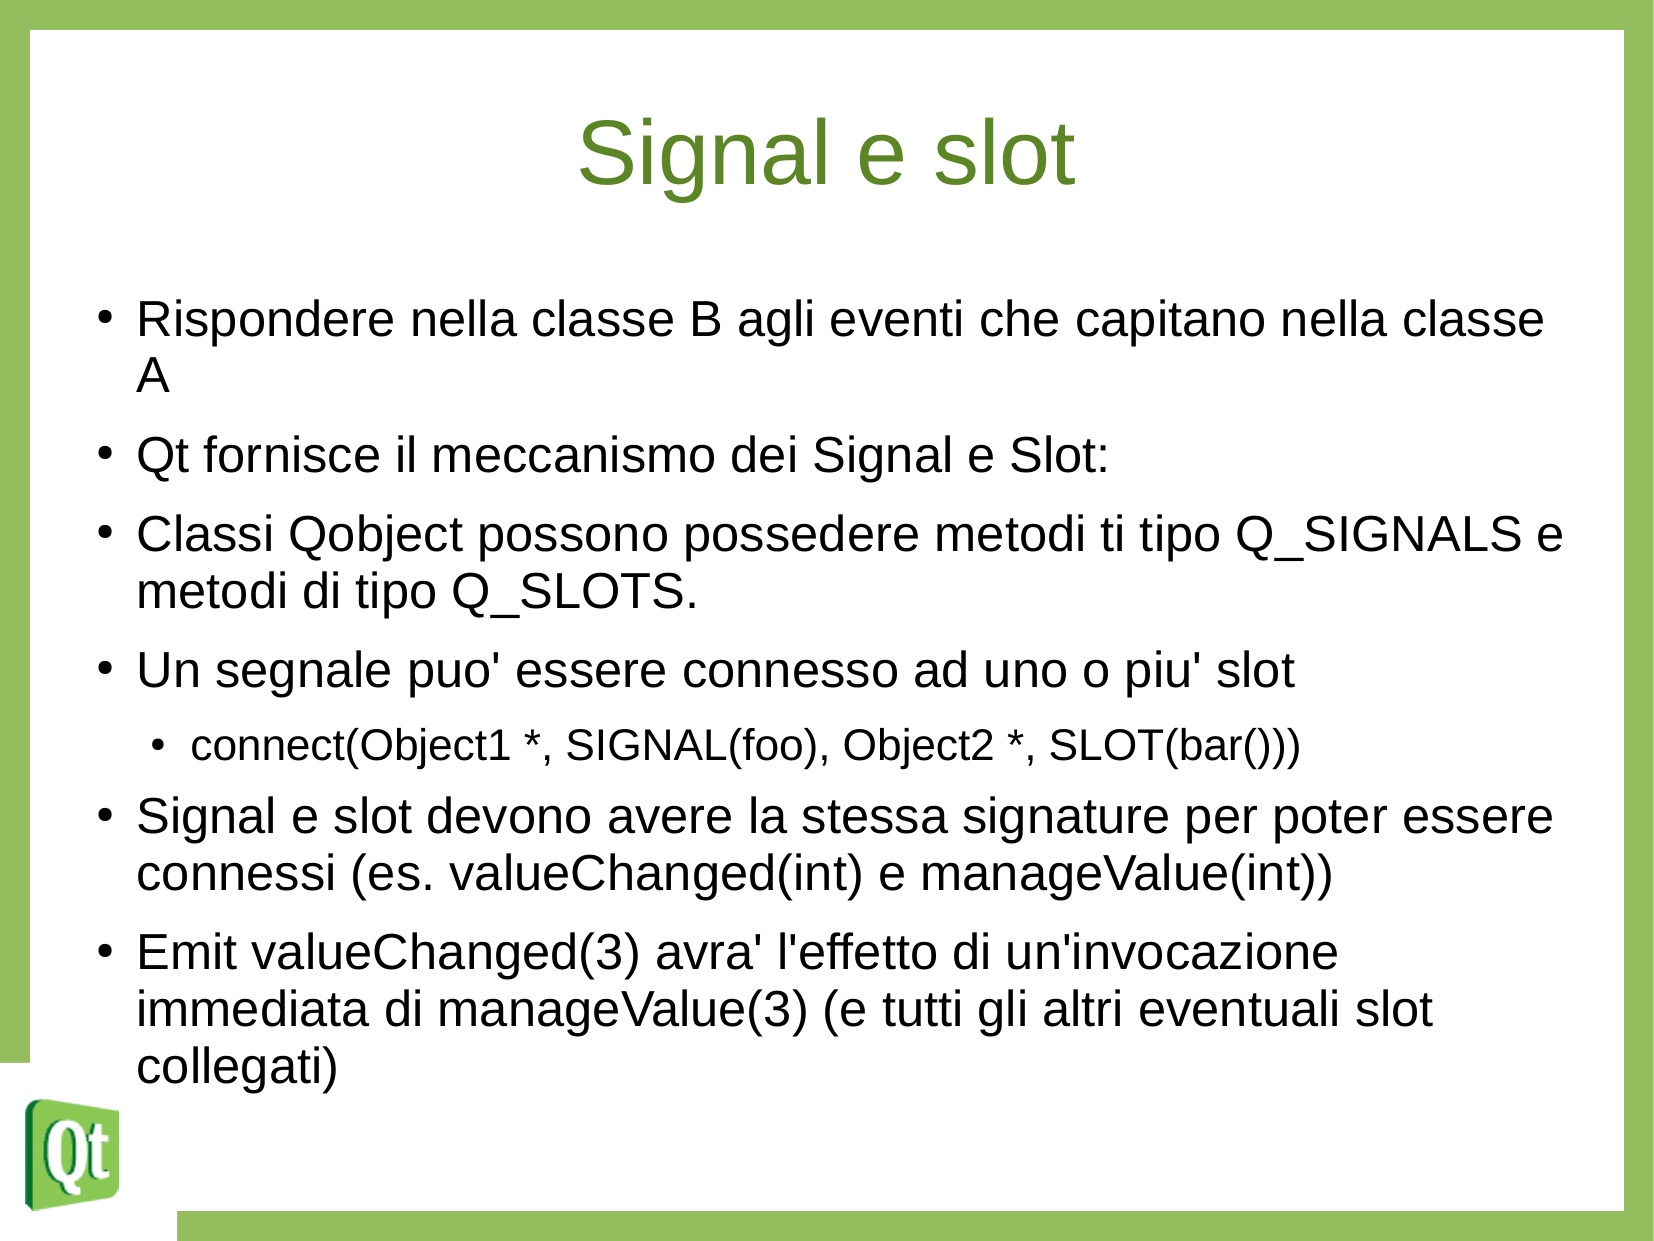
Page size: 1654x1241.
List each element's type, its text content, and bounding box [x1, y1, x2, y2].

title Signal e slot [82, 56, 1571, 250]
picture [25, 1099, 119, 1211]
list Rispondere nella classe B agli eventi che capitano nella classe A Qt fornisce il meccanismo dei Signal e Slot: Classi Qobject possono possedere metodi ti tipo Q_SIGNALS e metodi di tipo Q_SLOTS. Un segnale puo' essere connesso ad uno o piu' slot connect(Object1 *, SIGNAL(foo), Object2 *, SLOT(bar())) Signal e slot devono avere la stessa signature per poter essere connessi (es. valueChanged(int) e manageValue(int)) Emit valueChanged(3) avra' l'effetto di un'invocazione immediata di manageValue(3) (e tutti gli altri eventuali slot collegati) [82, 290, 1571, 1109]
